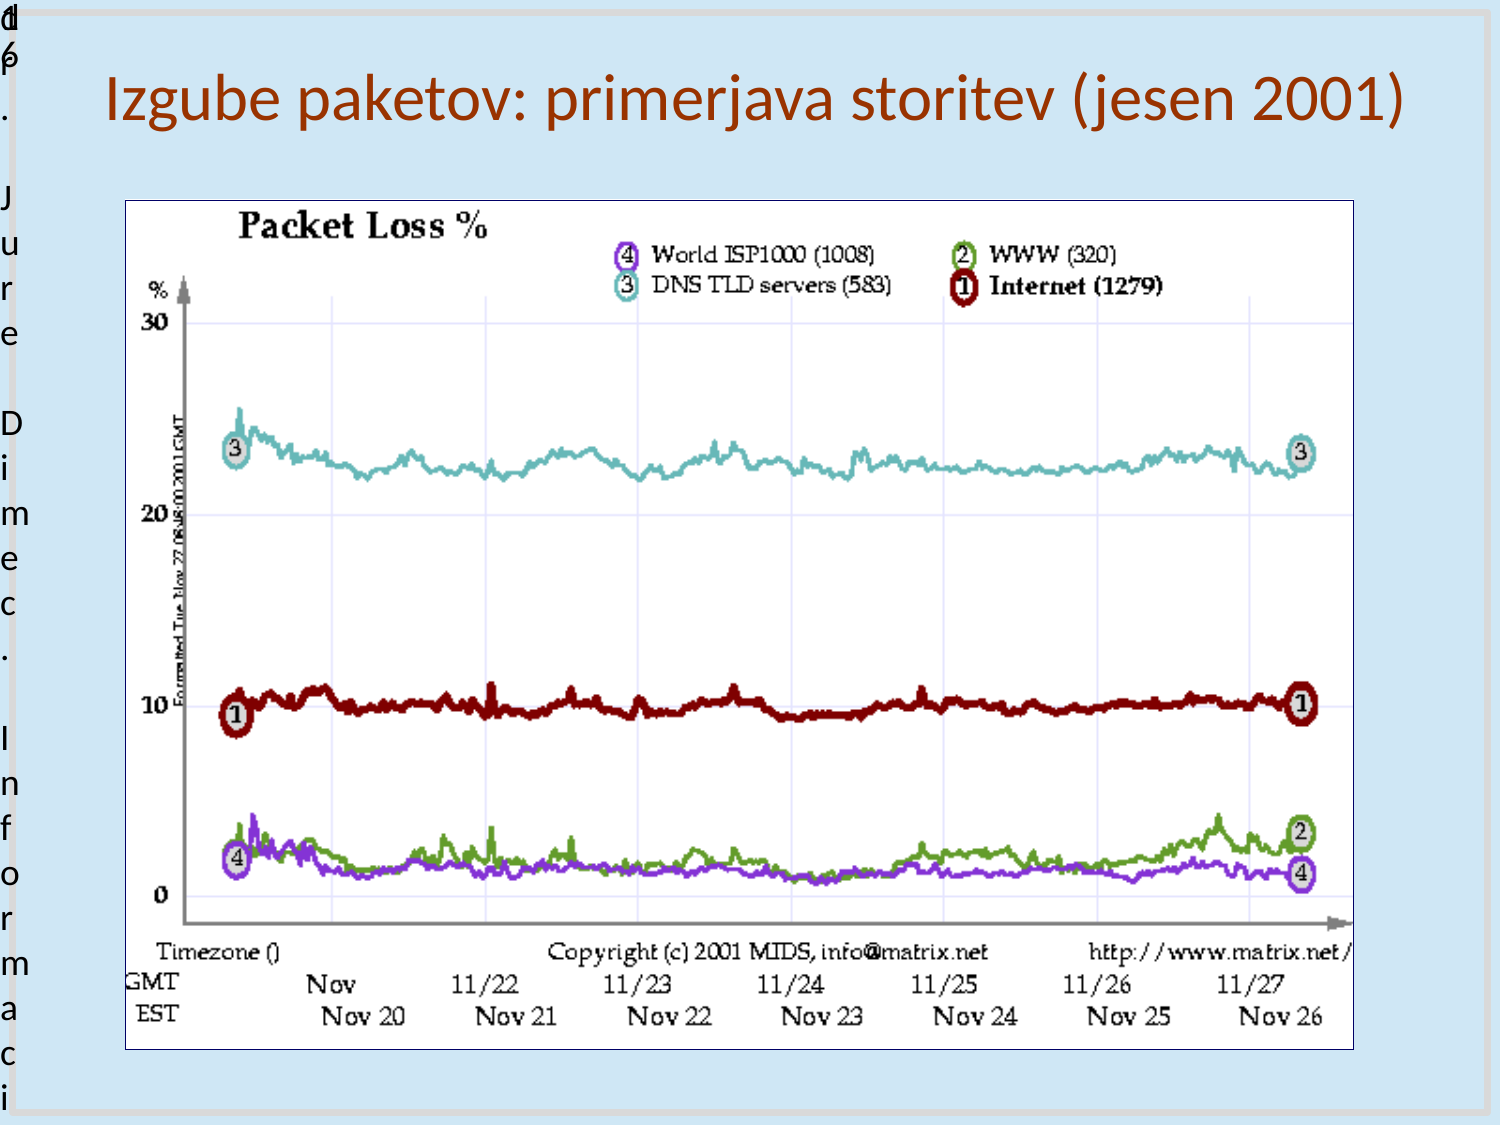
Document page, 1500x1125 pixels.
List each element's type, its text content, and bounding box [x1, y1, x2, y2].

picture [125, 199, 1354, 1050]
title Izgube paketov: primerjava storitev (jesen 2001) [37, 37, 1475, 150]
